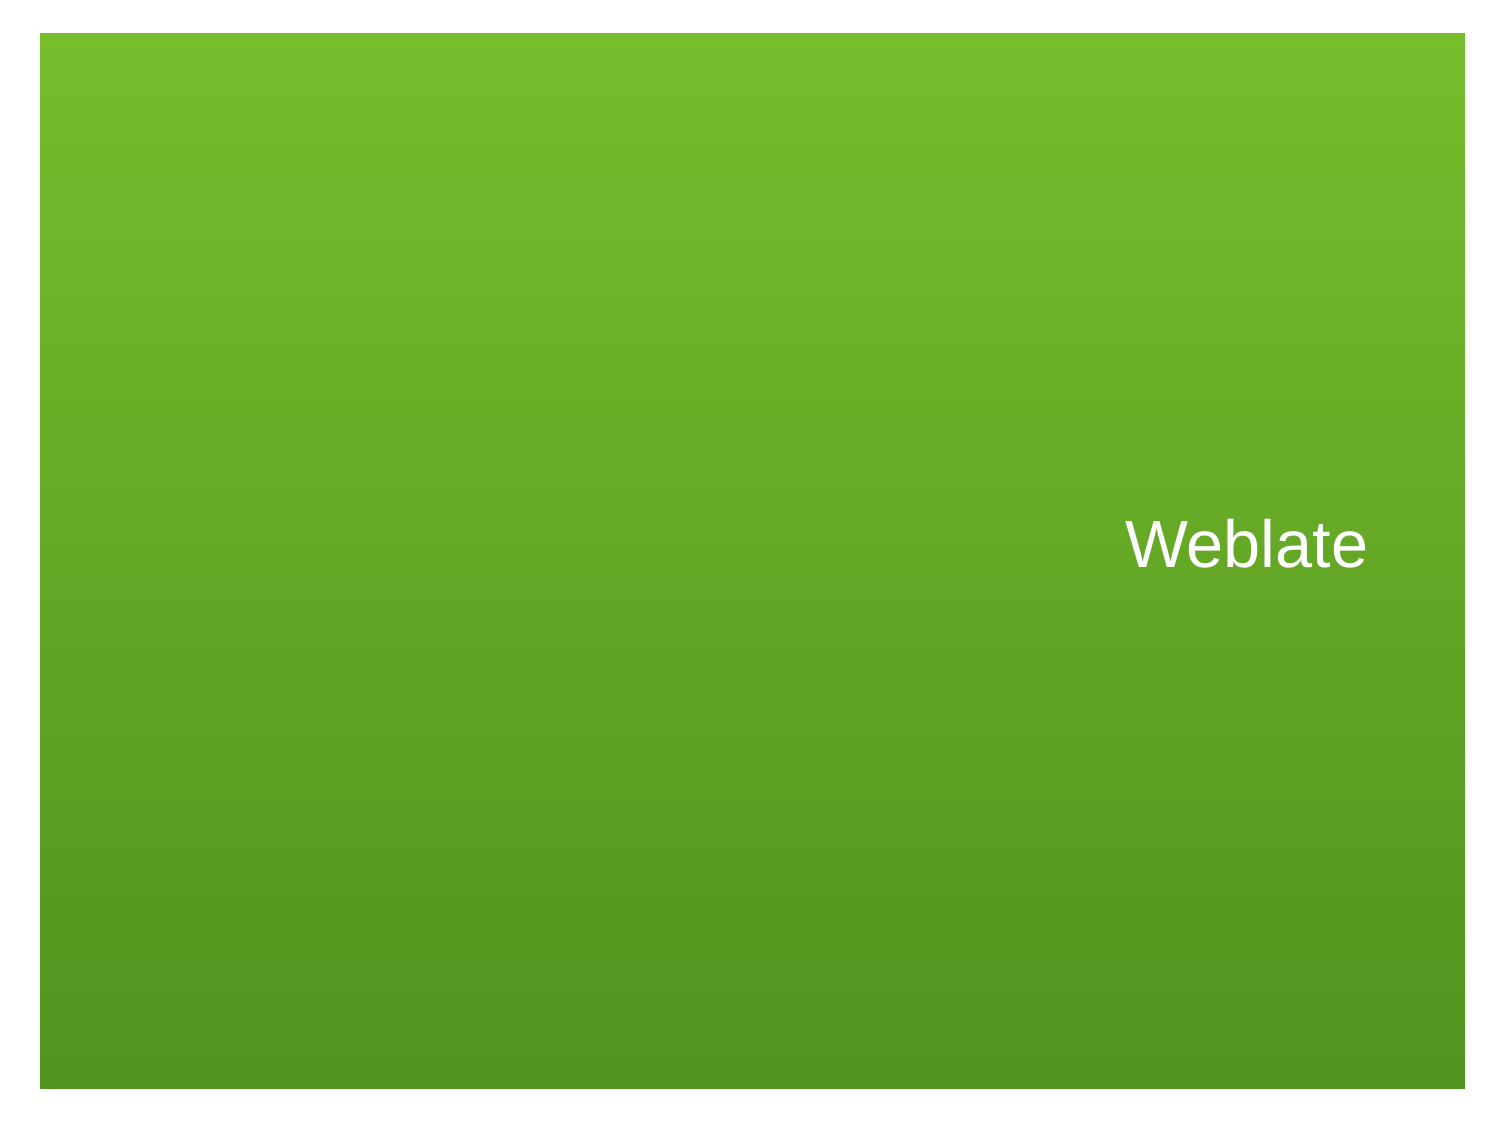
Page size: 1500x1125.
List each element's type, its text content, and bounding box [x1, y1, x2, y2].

title Weblate [135, 450, 1369, 638]
